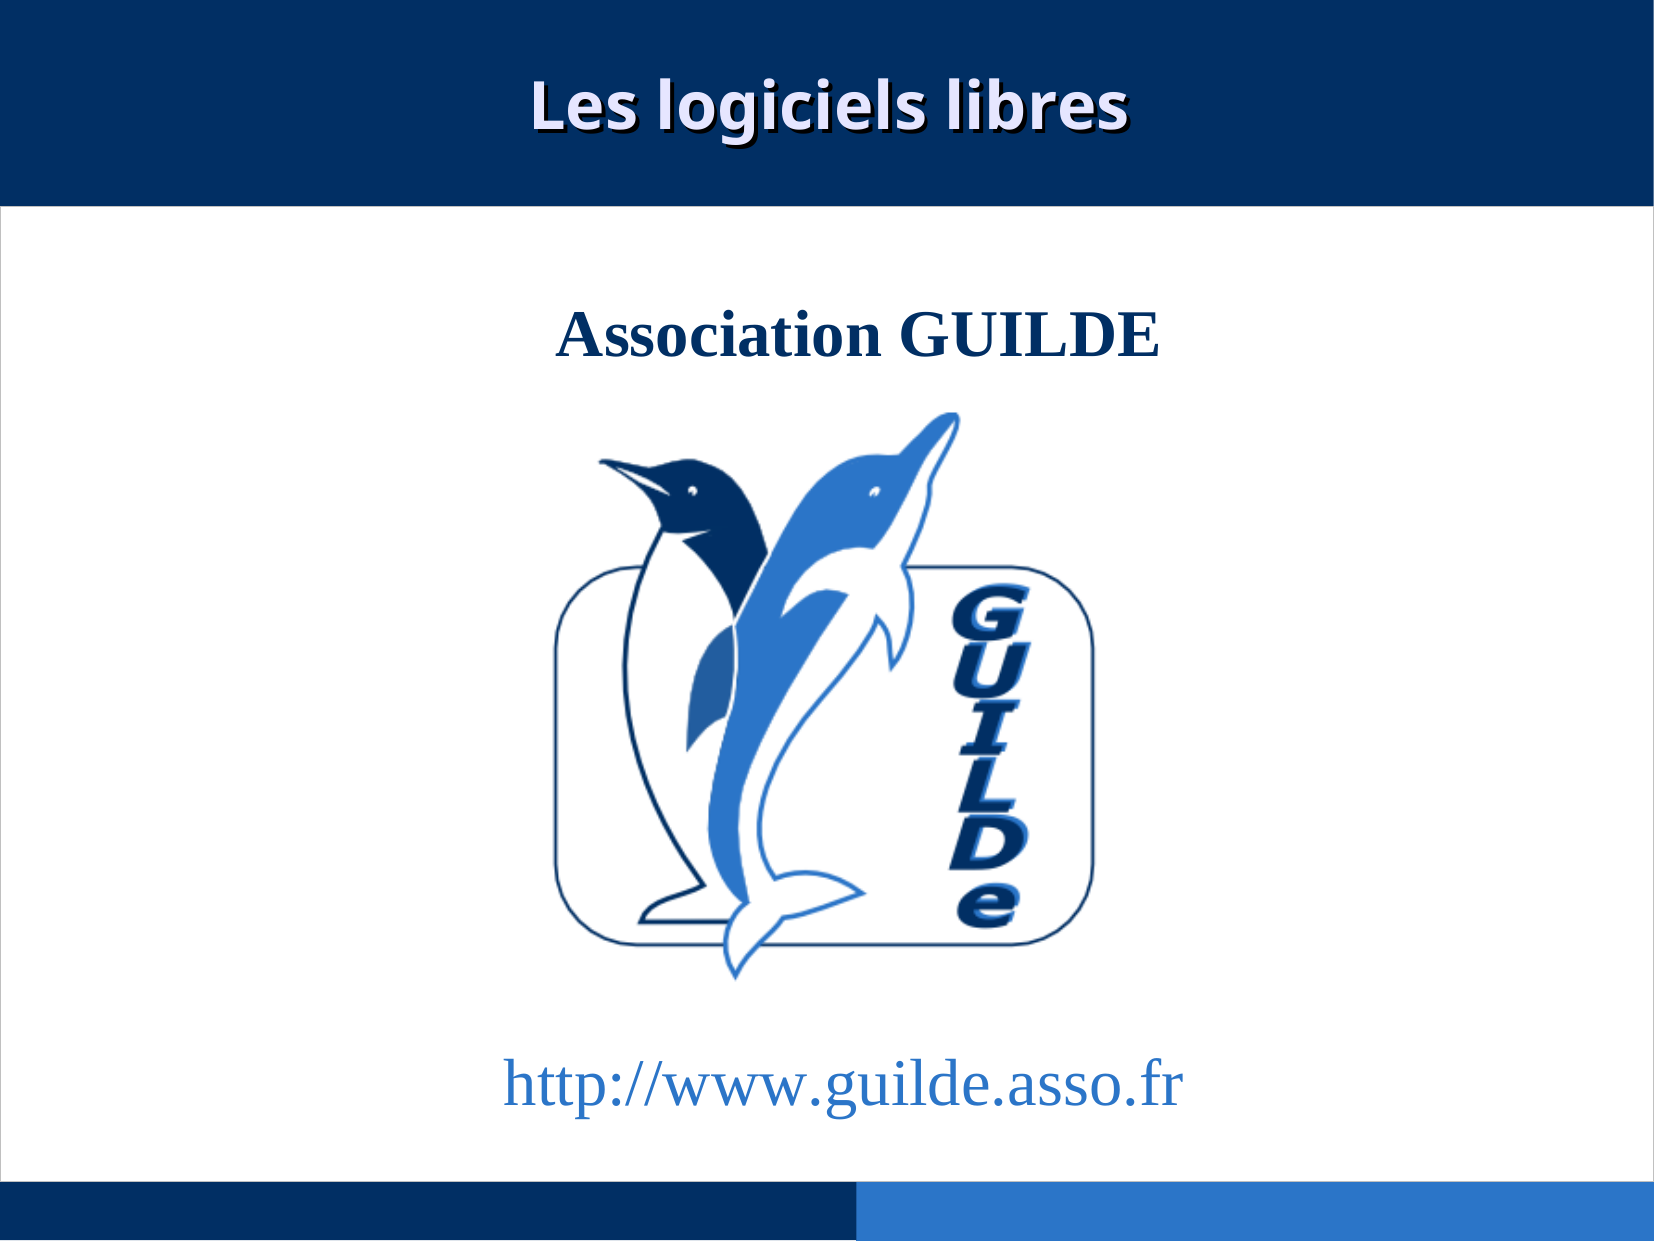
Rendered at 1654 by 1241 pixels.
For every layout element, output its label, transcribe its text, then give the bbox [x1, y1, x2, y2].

title Les logiciels libres [123, 0, 1536, 208]
text_box http://www.guilde.asso.fr [324, 1044, 1329, 1123]
subtitle Association GUILDE [88, 295, 1595, 374]
picture [531, 387, 1126, 1004]
